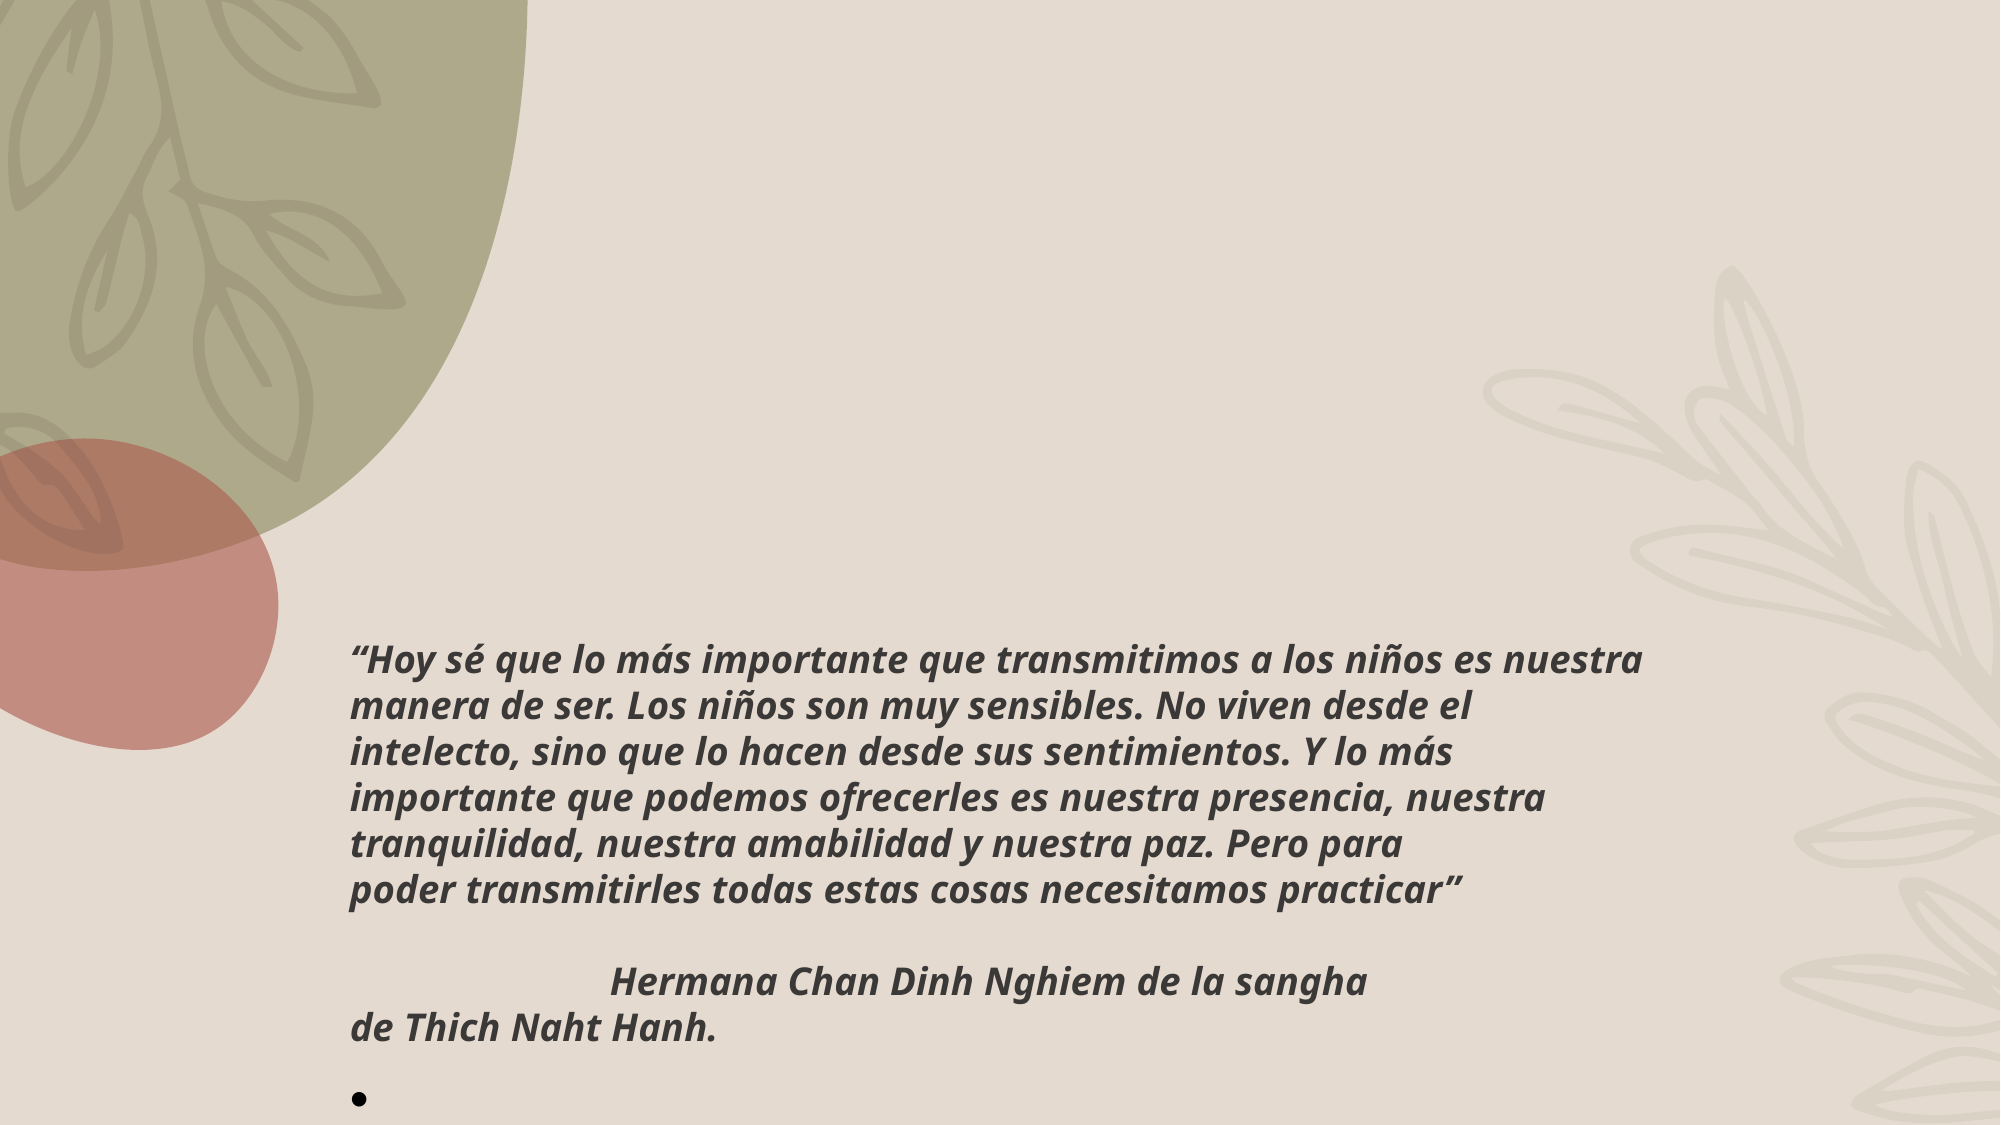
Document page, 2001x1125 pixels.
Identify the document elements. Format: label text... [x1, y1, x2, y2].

list “Hoy sé que lo más importante que transmitimos a los niños es nuestra manera de ser. Los niños son muy sensibles. No viven desde el intelecto, sino que lo hacen desde sus sentimientos. Y lo más importante que podemos ofrecerles es nuestra presencia, nuestra tranquilidad, nuestra amabilidad y nuestra paz. Pero para poder transmitirles todas estas cosas necesitamos practicar” Hermana Chan Dinh Nghiem de la sangha de Thich Naht Hanh. [304, 535, 1847, 970]
